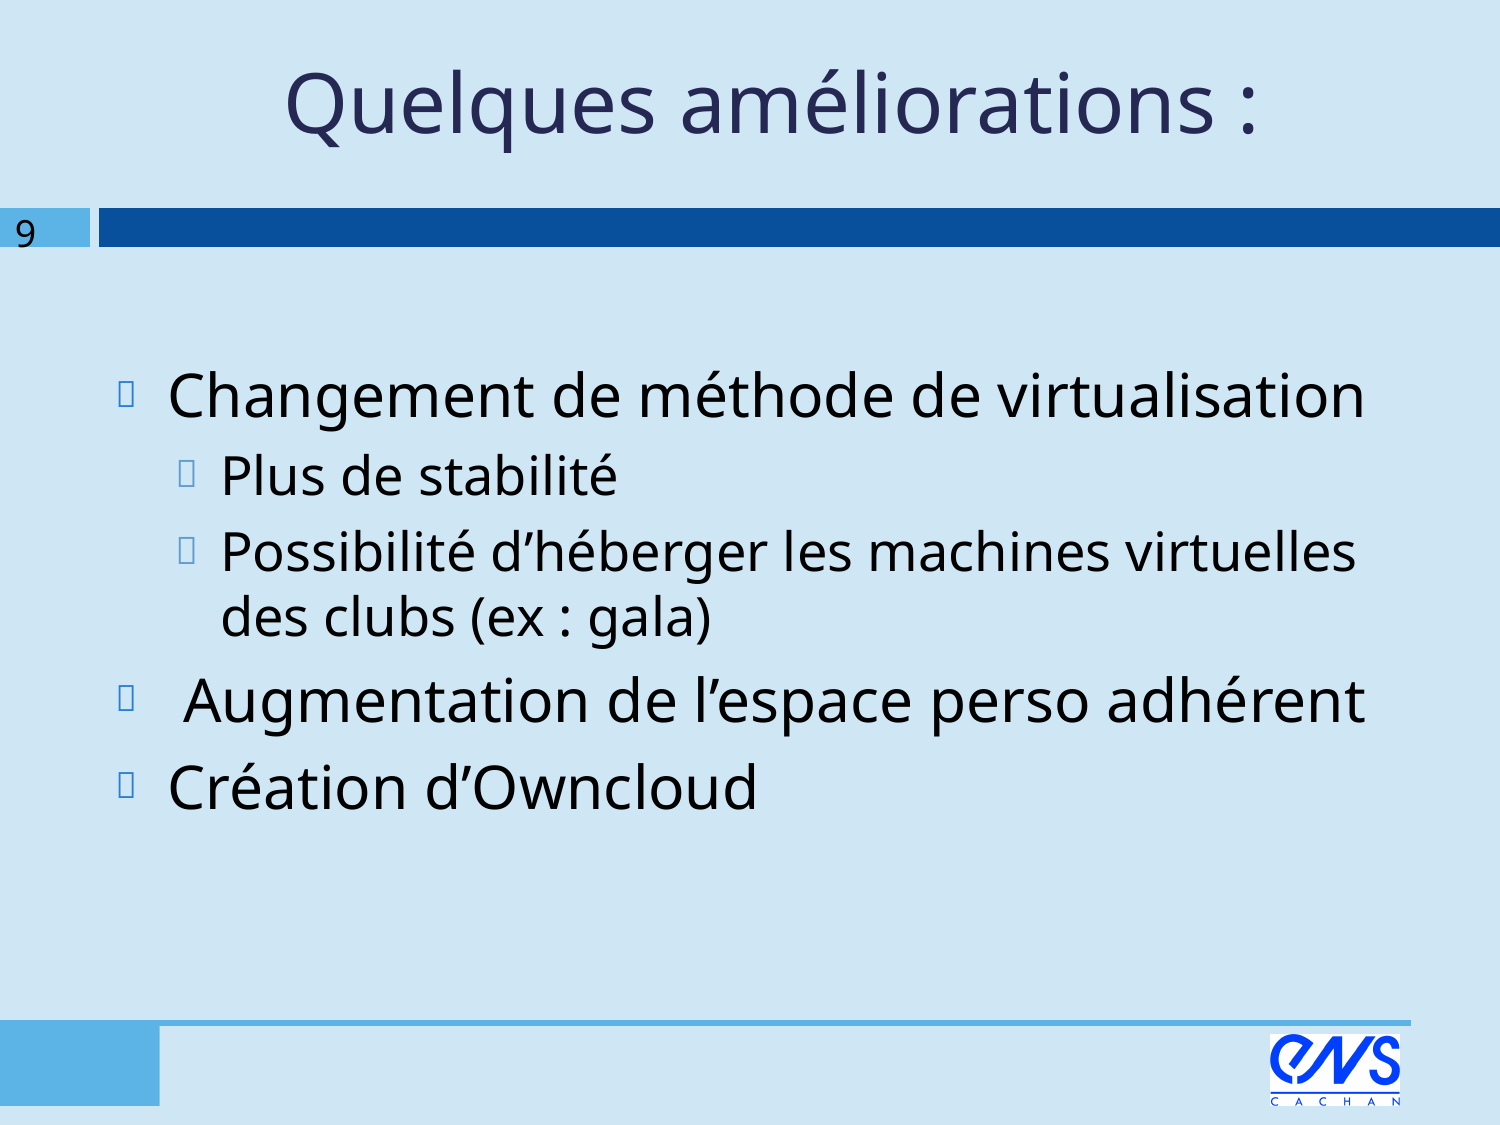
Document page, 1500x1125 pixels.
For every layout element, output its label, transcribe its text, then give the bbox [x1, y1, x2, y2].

slide_number <numéro> [0, 202, 88, 243]
picture [1270, 1034, 1400, 1106]
picture [26, 208, 1500, 247]
title Quelques améliorations : [106, 42, 1438, 212]
picture [0, 243, 26, 247]
list Changement de méthode de virtualisation Plus de stabilité Possibilité d’héberger les machines virtuelles des clubs (ex : gala) Augmentation de l’espace perso adhérent Création d’Owncloud [100, 262, 1438, 1000]
